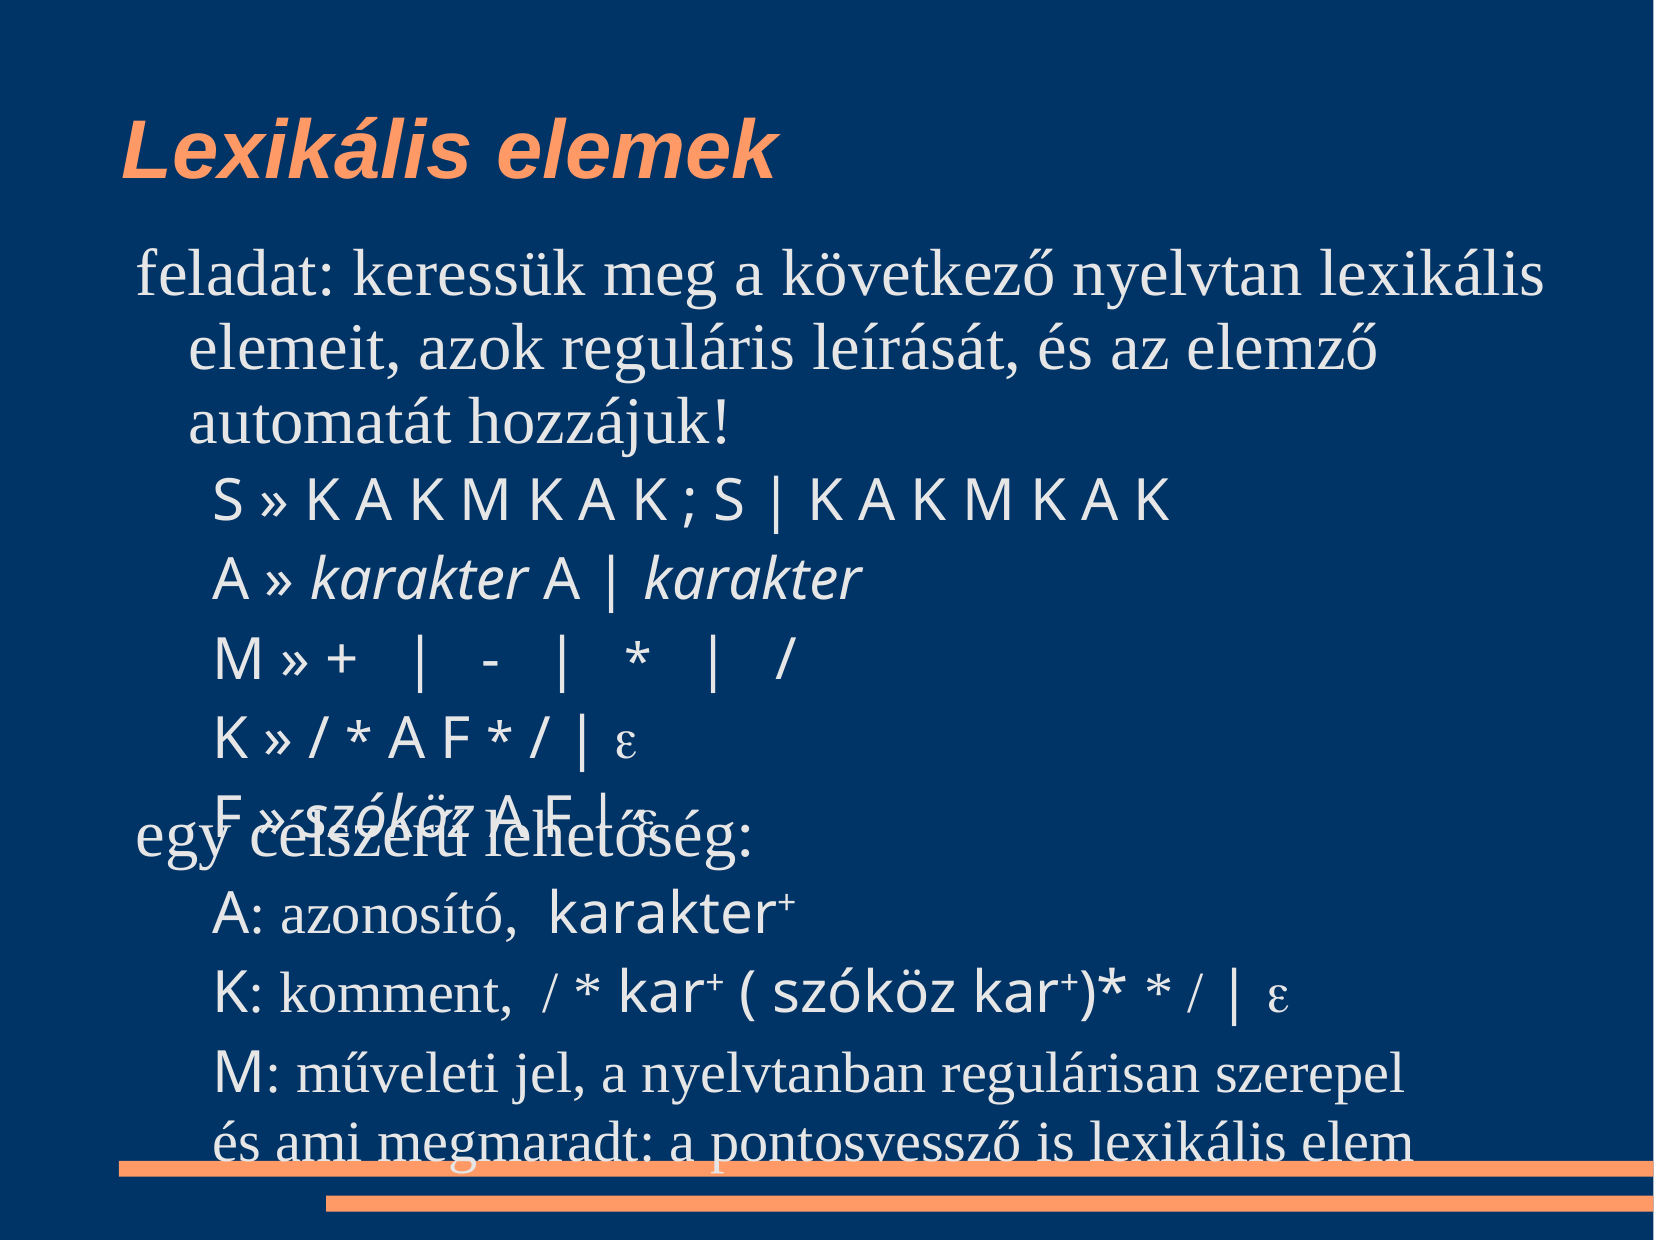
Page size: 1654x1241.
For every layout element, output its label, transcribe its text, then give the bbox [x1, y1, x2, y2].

list egy célszerű lehetőség: A: azonosító, karakter+ K: komment, / * kar+ ( szóköz kar+)* * / | ε M: műveleti jel, a nyelvtanban regulárisan szerepel és ami megmaradt: a pontosvessző is lexikális elem [118, 797, 1558, 1161]
list feladat: keressük meg a következő nyelvtan lexikális elemeit, azok reguláris leírását, és az elemző automatát hozzájuk! S » K A K M K A K ; S | K A K M K A K A » karakter A | karakter M » + | - | * | / K » / * A F * / | ε F » szóköz A F | ε [118, 236, 1558, 797]
title Lexikális elemek [121, 46, 1534, 236]
